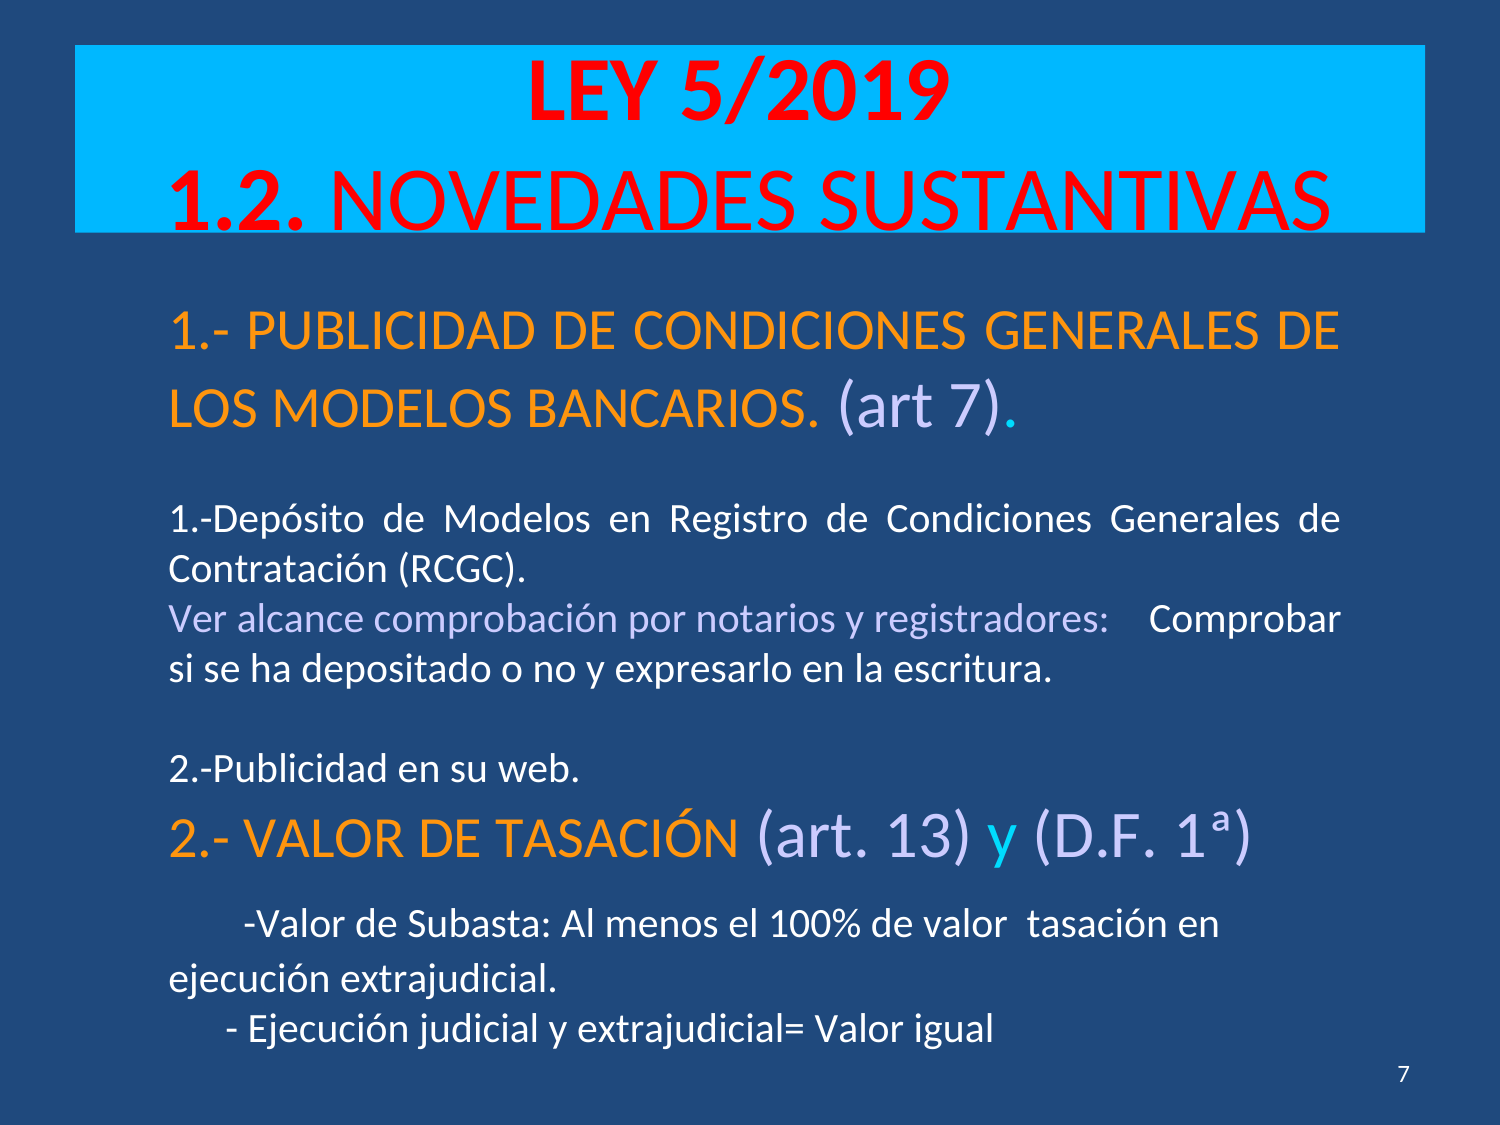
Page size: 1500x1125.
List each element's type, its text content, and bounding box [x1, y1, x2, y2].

text_box <número> [1074, 1042, 1426, 1103]
text_box LEY 5/2019 1.2. NOVEDADES SUSTANTIVAS [75, 45, 1426, 233]
text_box 1.- PUBLICIDAD DE CONDICIONES GENERALES DE LOS MODELOS BANCARIOS. (art 7). 1.-Depósito de Modelos en Registro de Condiciones Generales de Contratación (RCGC). Ver alcance comprobación por notarios y registradores: Comprobar si se ha depositado o no y expresarlo en la escritura. 2.-Publicidad en su web. 2.- VALOR DE TASACIÓN (art. 13) y (D.F. 1ª) -Valor de Subasta: Al menos el 100% de valor tasación en ejecución extrajudicial. - Ejecución judicial y extrajudicial= Valor igual [153, 283, 1357, 939]
